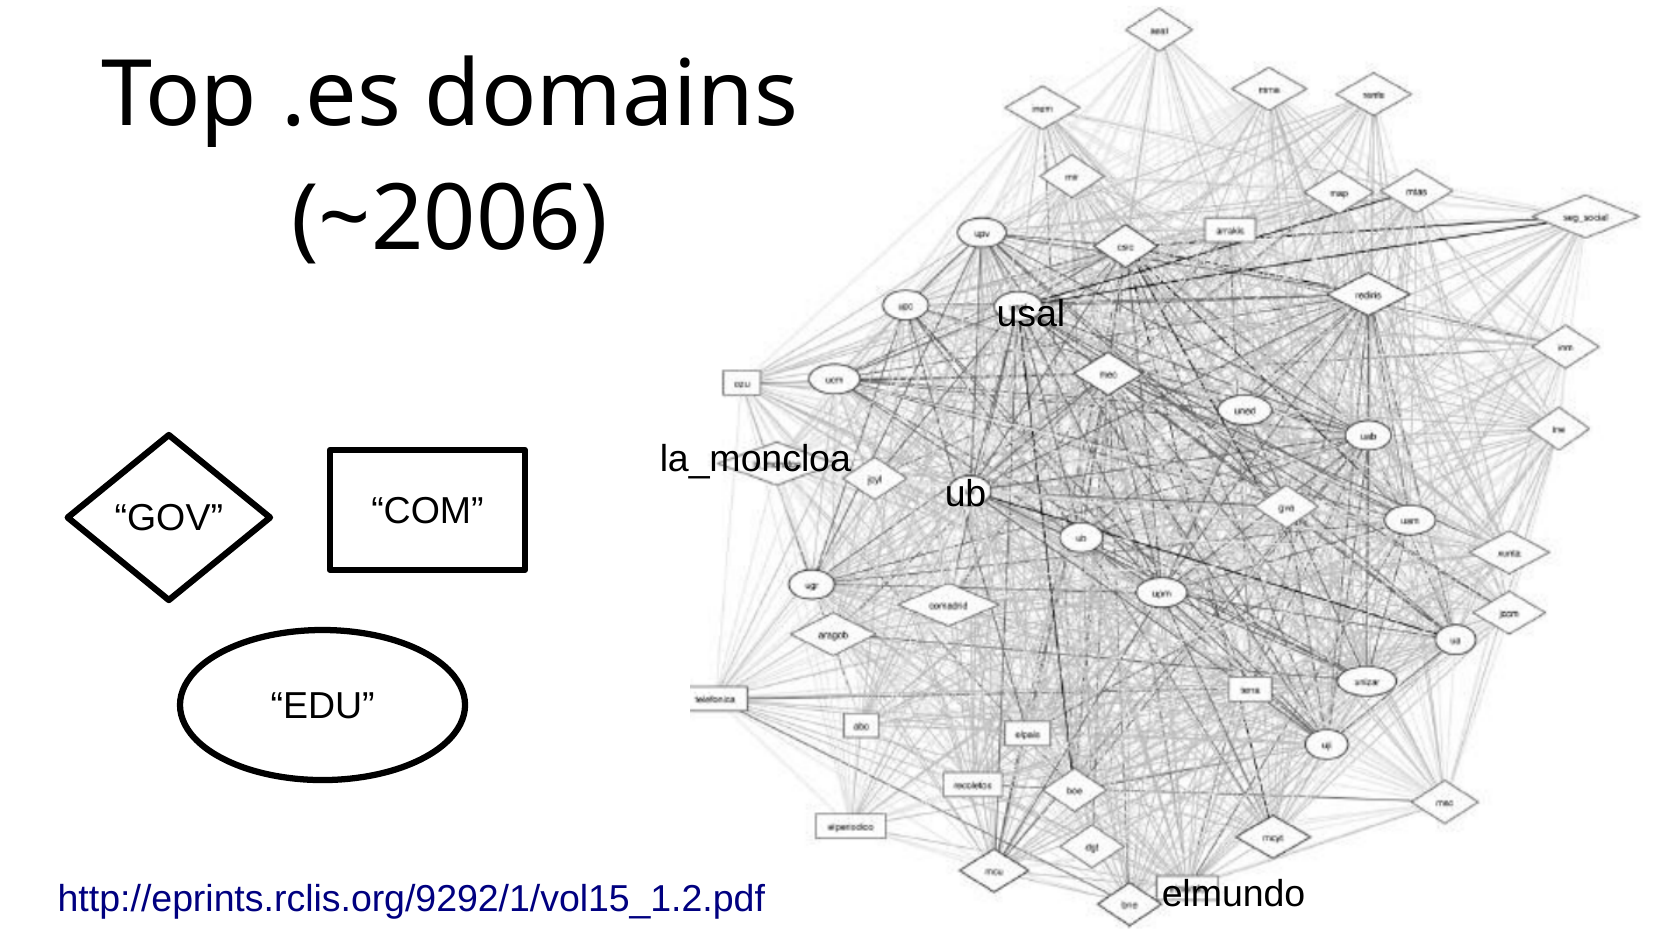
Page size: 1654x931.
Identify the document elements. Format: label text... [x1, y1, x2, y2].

picture [690, 0, 1654, 931]
text_box ub [930, 465, 1002, 522]
text_box usal [981, 285, 1081, 342]
text_box “GOV” [67, 435, 271, 601]
text_box la_moncloa [645, 429, 866, 487]
title Top .es domains (~2006) [30, 18, 871, 286]
text_box “EDU” [180, 630, 466, 781]
text_box http://eprints.rclis.org/9292/1/vol15_1.2.pdf [42, 870, 781, 927]
text_box “COM” [330, 450, 526, 571]
text_box elmundo [1147, 864, 1321, 922]
